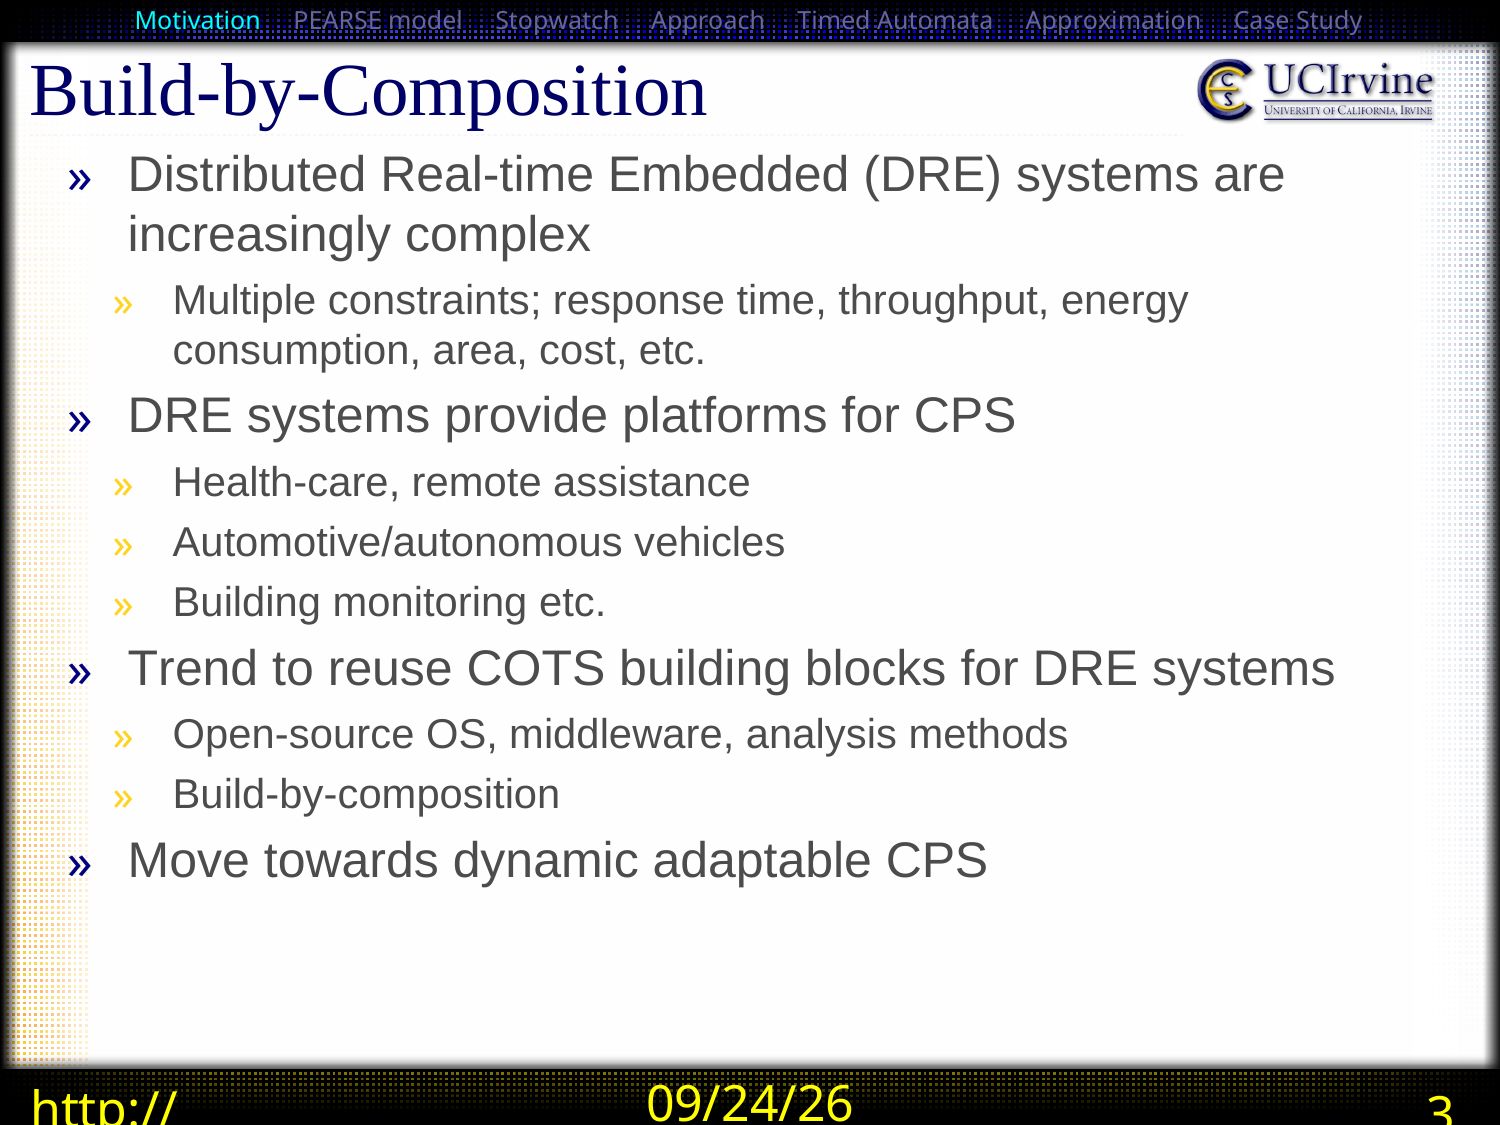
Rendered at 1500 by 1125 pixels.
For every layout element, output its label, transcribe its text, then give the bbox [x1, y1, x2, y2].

picture [0, 0, 1500, 1125]
title Build-by-Composition [15, 35, 1186, 145]
list Distributed Real-time Embedded (DRE) systems are increasingly complex Multiple constraints; response time, throughput, energy consumption, area, cost, etc. DRE systems provide platforms for CPS Health-care, remote assistance Automotive/autonomous vehicles Building monitoring etc. Trend to reuse COTS building blocks for DRE systems Open-source OS, middleware, analysis methods Build-by-composition Move towards dynamic adaptable CPS [52, 135, 1448, 1081]
text_box Motivation PEARSE model Stopwatch Approach Timed Automata Approximation Case Study [14, 4, 1485, 35]
picture [39, 1103, 53, 1125]
picture [105, 1103, 119, 1124]
